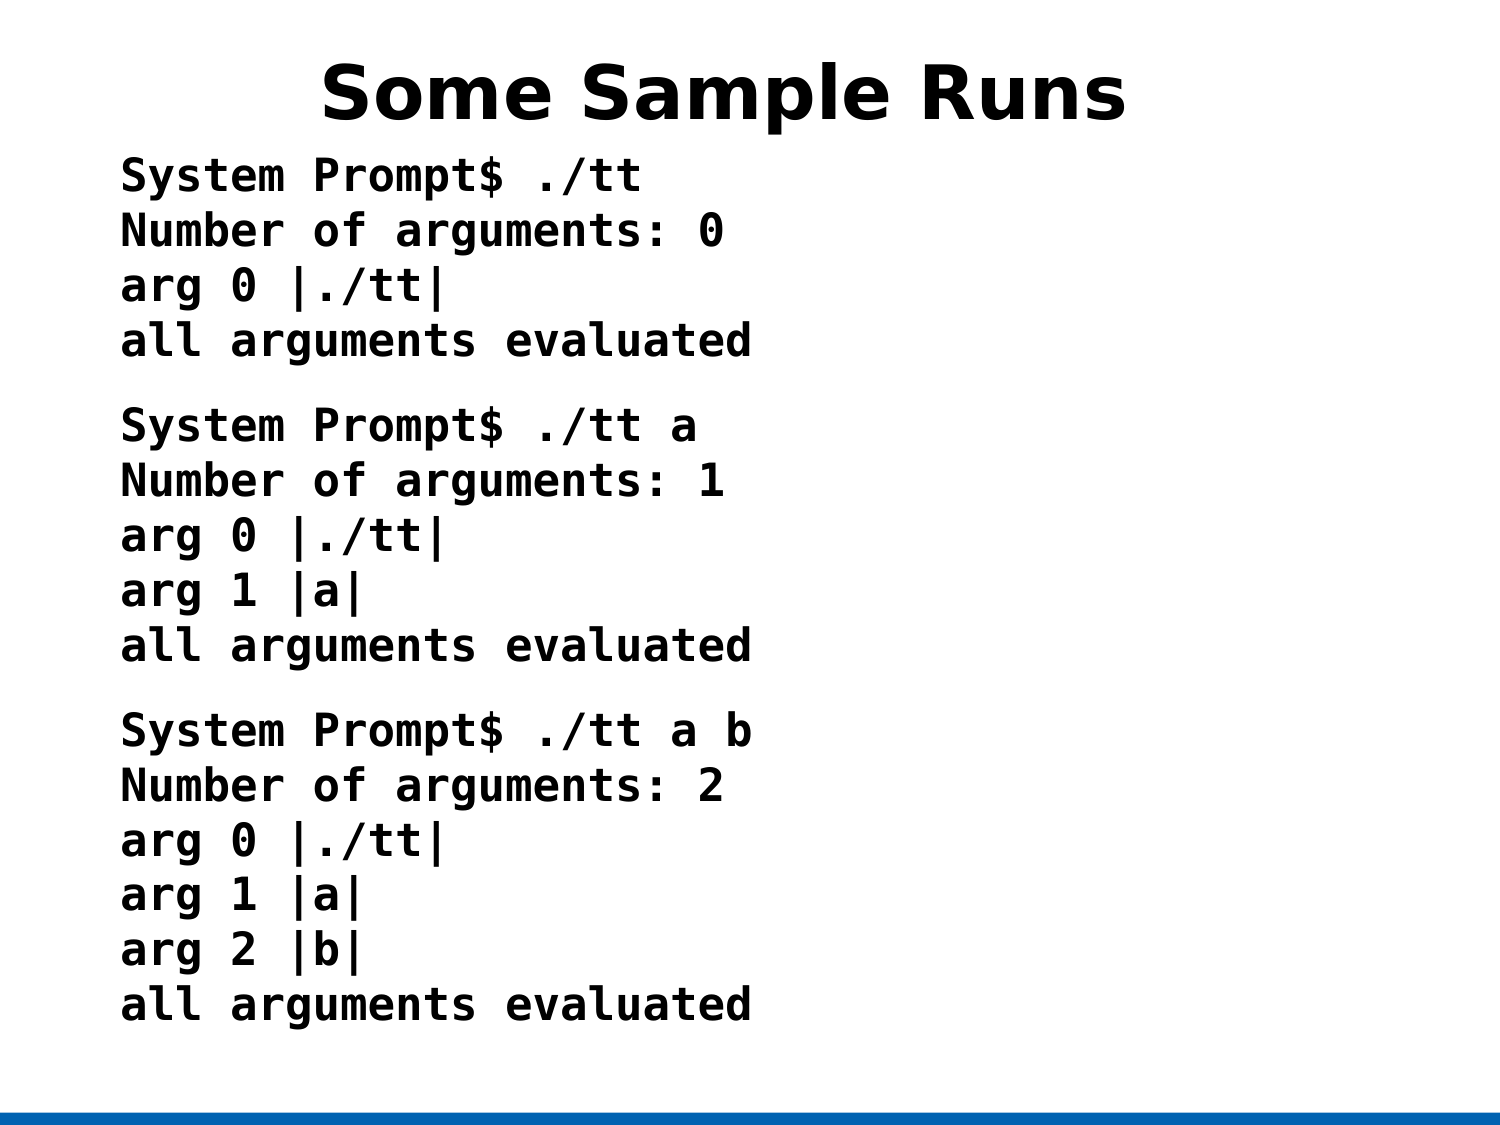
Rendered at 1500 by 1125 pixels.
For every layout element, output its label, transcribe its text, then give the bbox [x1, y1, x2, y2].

text_box Some Sample Runs System Prompt$ ./tt Number of arguments: 0 arg 0 |./tt| all arguments evaluated System Prompt$ ./tt a Number of arguments: 1 arg 0 |./tt| arg 1 |a| all arguments evaluated System Prompt$ ./tt a b Number of arguments: 2 arg 0 |./tt| arg 1 |a| arg 2 |b| all arguments evaluated [105, 36, 1343, 1113]
